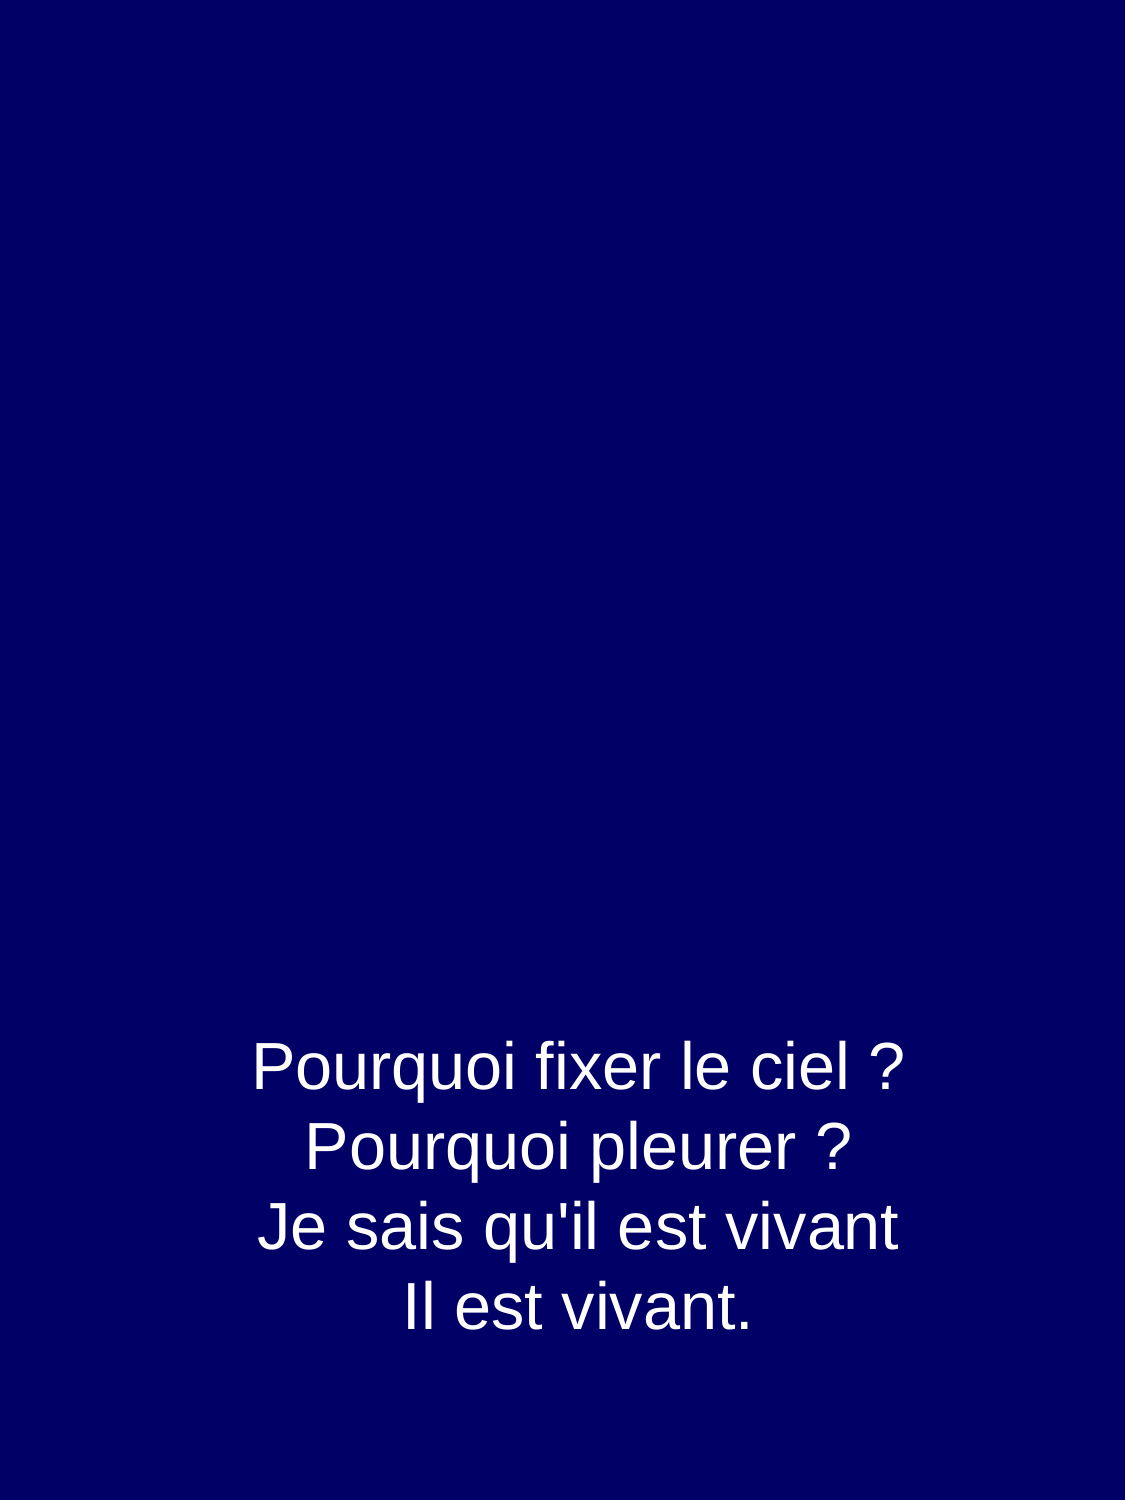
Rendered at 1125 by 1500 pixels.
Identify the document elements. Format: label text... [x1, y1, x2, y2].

text_box Pourquoi fixer le ciel ? Pourquoi pleurer ? Je sais qu'il est vivant Il est vivant. [106, 1015, 1051, 1327]
